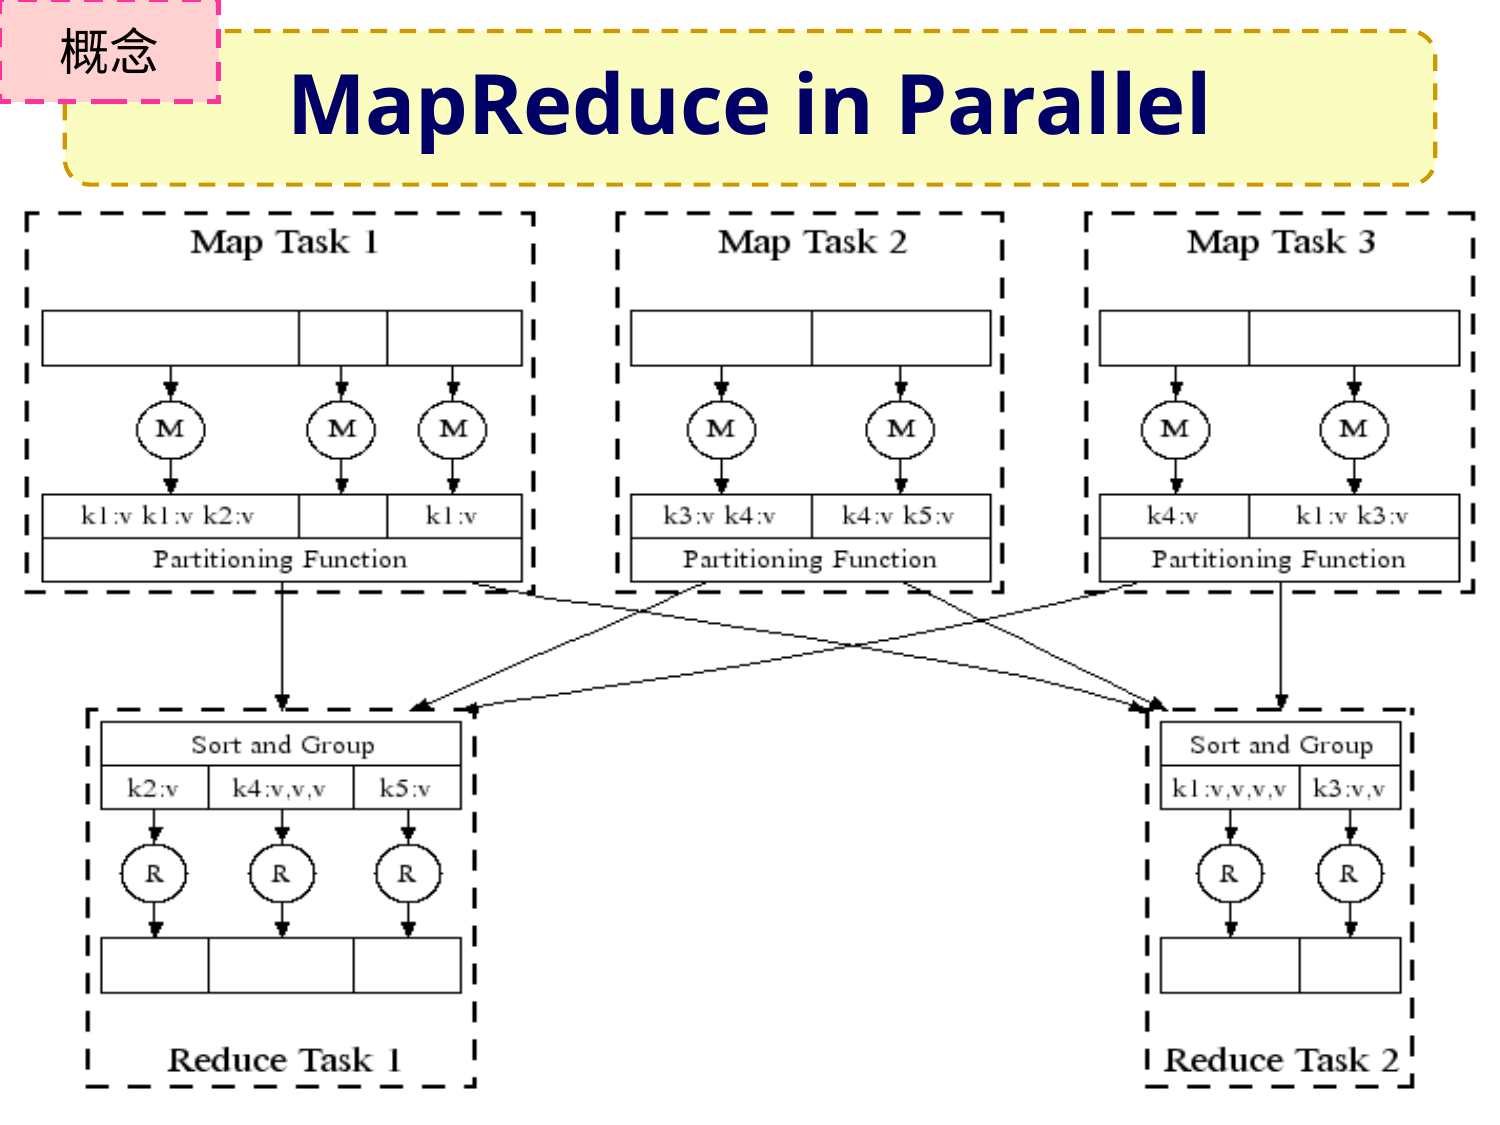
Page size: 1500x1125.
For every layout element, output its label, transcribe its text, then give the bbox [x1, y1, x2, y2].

text_box 概念 [0, 0, 219, 102]
text_box [0, 189, 1500, 1125]
title MapReduce in Parallel [112, 30, 1388, 173]
